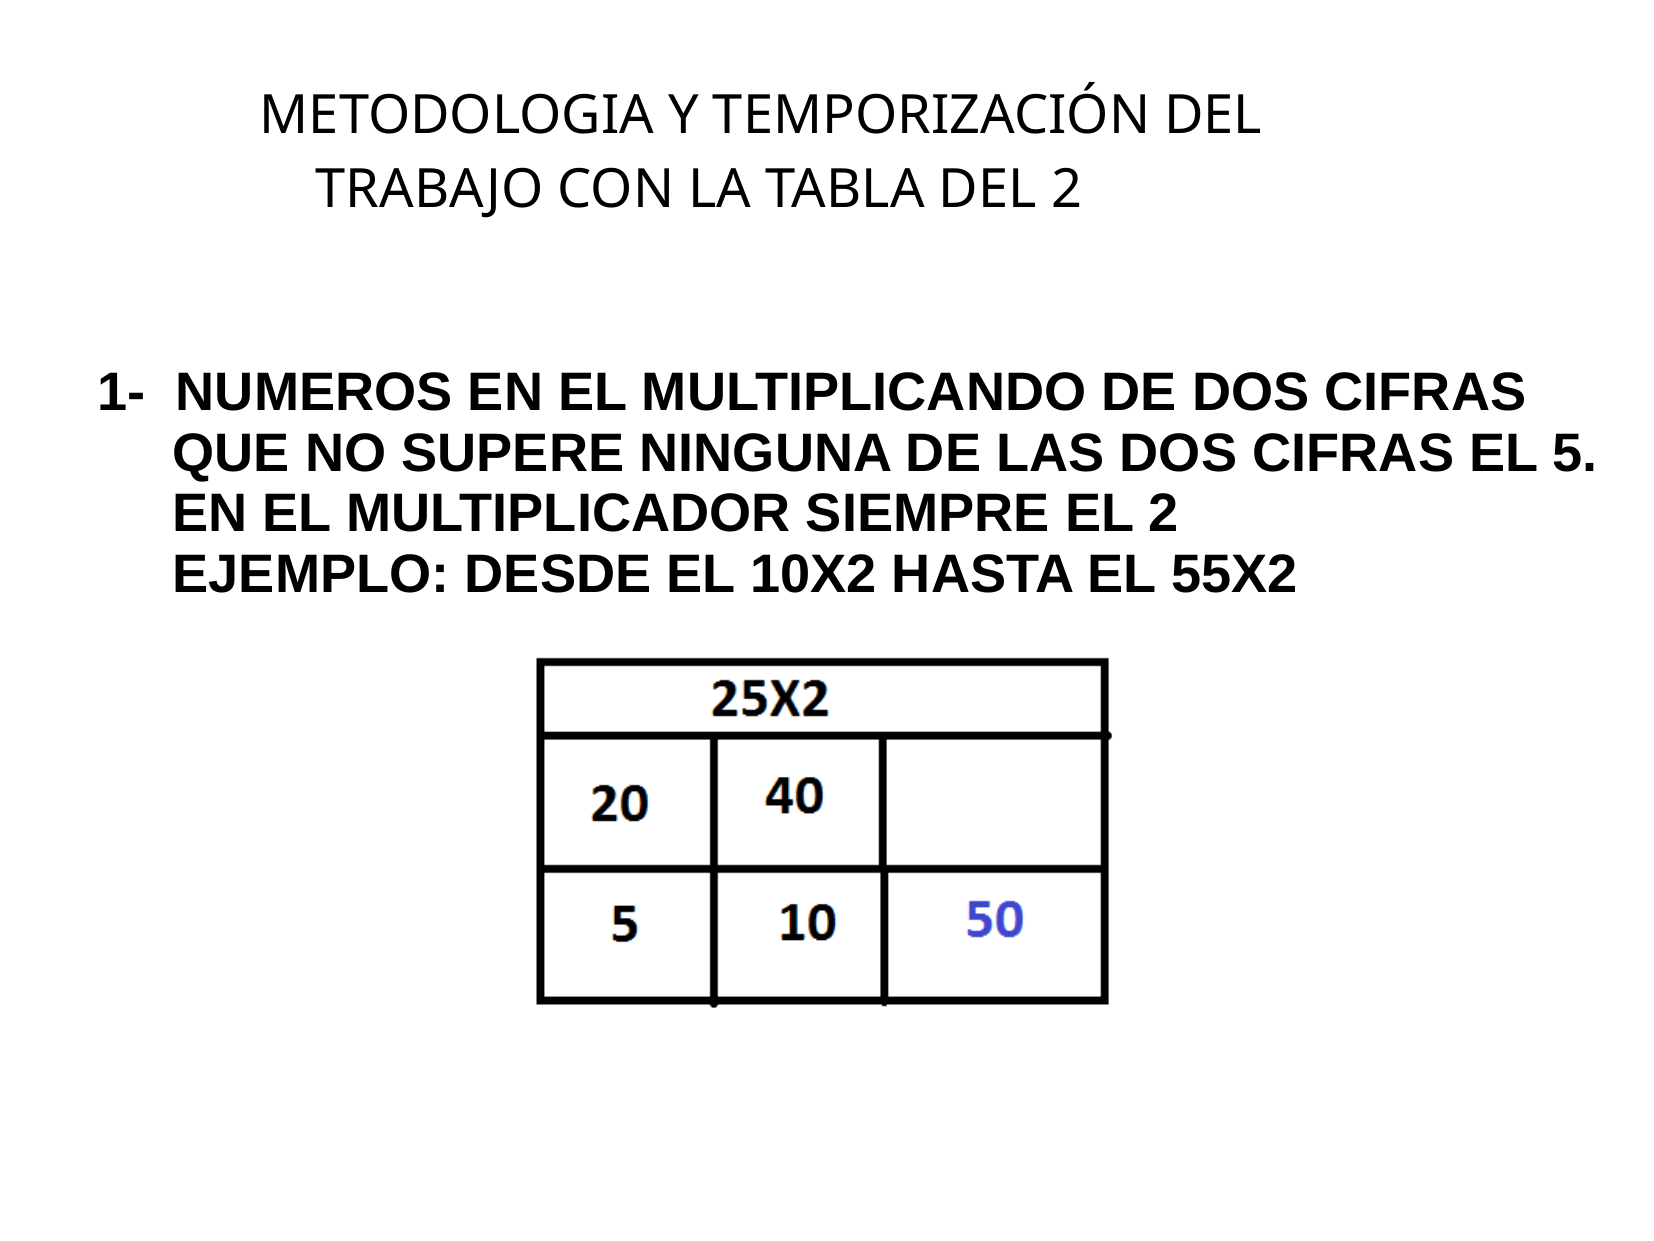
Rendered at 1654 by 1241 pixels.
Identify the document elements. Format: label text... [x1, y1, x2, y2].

text_box 1- NUMEROS EN EL MULTIPLICANDO DE DOS CIFRAS QUE NO SUPERE NINGUNA DE LAS DOS CIFRAS EL 5. EN EL MULTIPLICADOR SIEMPRE EL 2 EJEMPLO: DESDE EL 10X2 HASTA EL 55X2 [82, 354, 1629, 618]
text_box METODOLOGIA Y TEMPORIZACIÓN DEL TRABAJO CON LA TABLA DEL 2 [244, 67, 1334, 229]
picture [529, 649, 1123, 1022]
